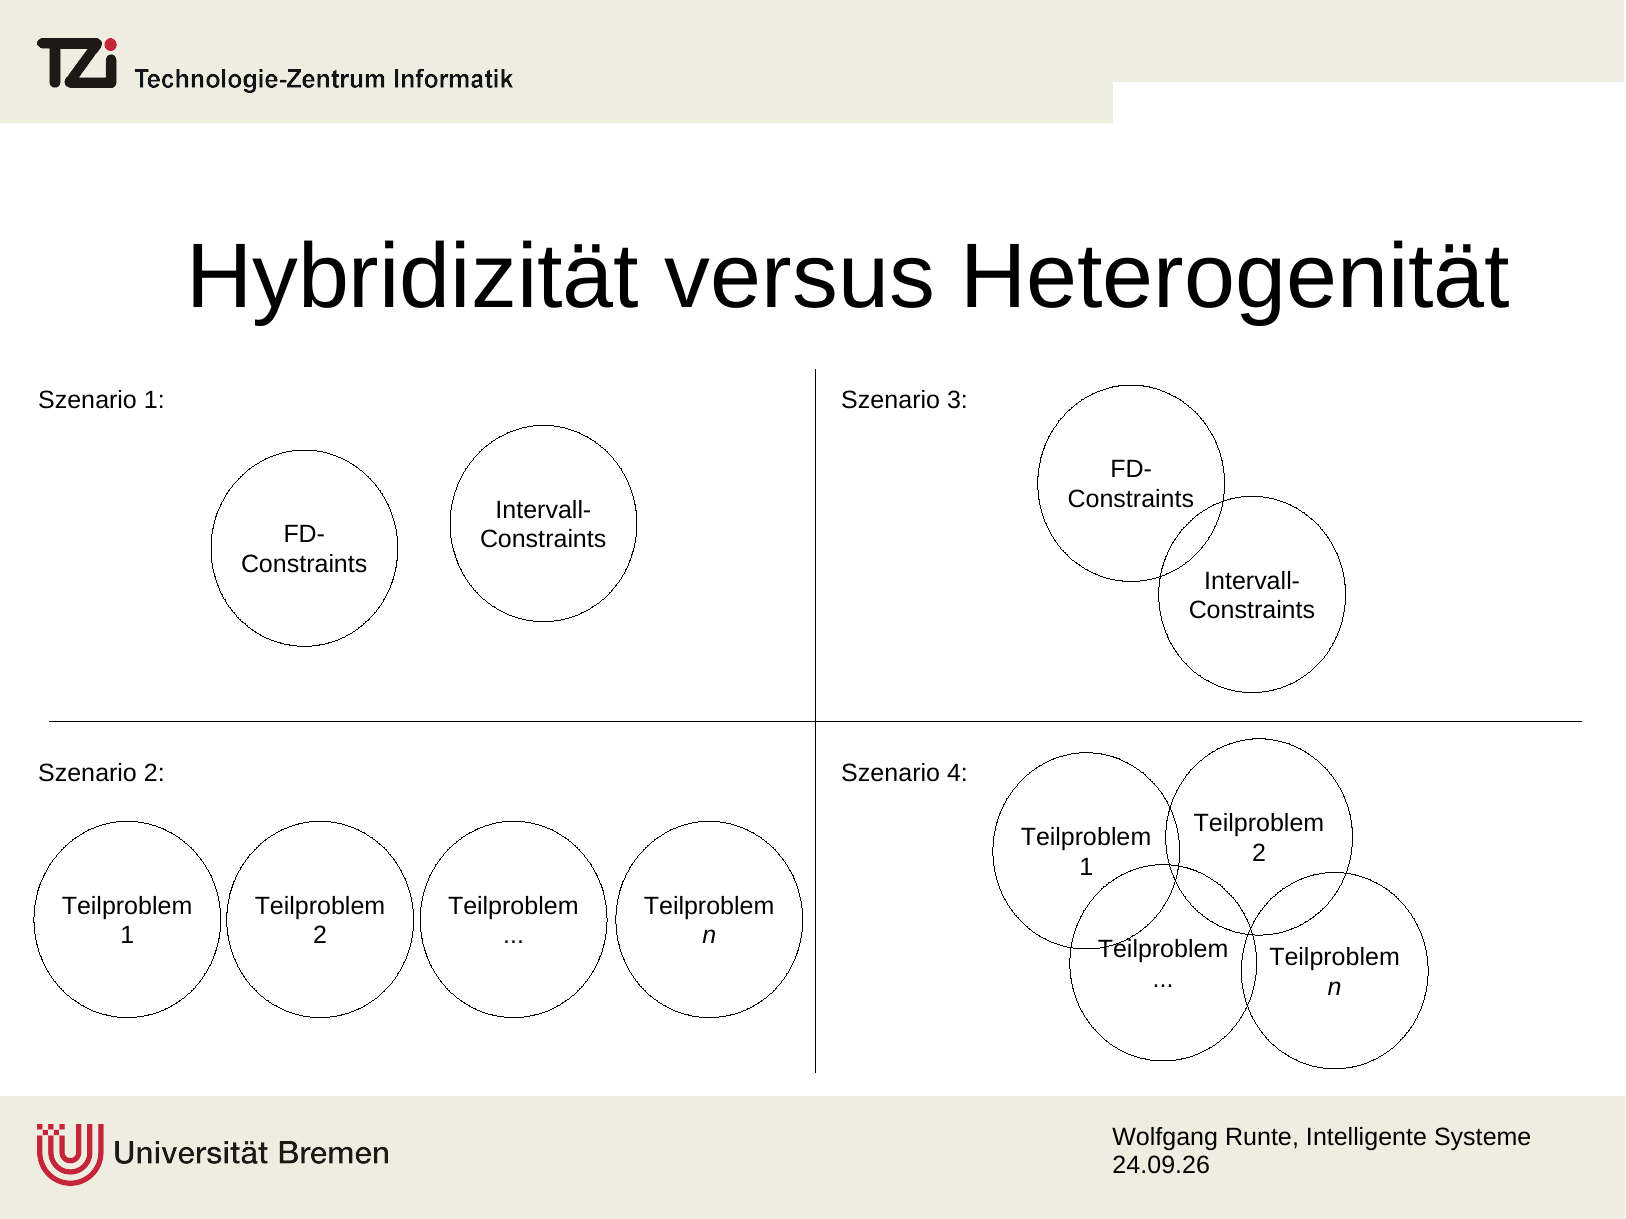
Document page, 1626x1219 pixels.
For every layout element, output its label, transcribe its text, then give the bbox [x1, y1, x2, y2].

text_box Intervall- Constraints [450, 425, 637, 622]
text_box Teilproblem n [1241, 872, 1429, 1069]
text_box Teilproblem n [615, 821, 803, 1018]
text_box Teilproblem 1 [33, 821, 221, 1018]
text_box Szenario 1: [38, 384, 166, 413]
text_box Teilproblem 1 [992, 752, 1170, 948]
picture [37, 1124, 388, 1186]
text_box Szenario 4: [841, 756, 969, 785]
text_box Teilproblem 2 [1165, 738, 1353, 926]
text_box Szenario 2: [38, 756, 166, 785]
text_box FD-Constraints [1037, 385, 1225, 582]
text_box Teilproblem ... [420, 821, 608, 1018]
picture [37, 38, 513, 93]
text_box Teilproblem ... [1069, 864, 1251, 1061]
text_box FD-Constraints [211, 450, 398, 647]
text_box Teilproblem 2 [226, 821, 414, 1018]
text_box Szenario 3: [841, 384, 969, 413]
title Hybridizität versus Heterogenität [112, 162, 1513, 393]
text_box Intervall- Constraints [1158, 496, 1346, 693]
